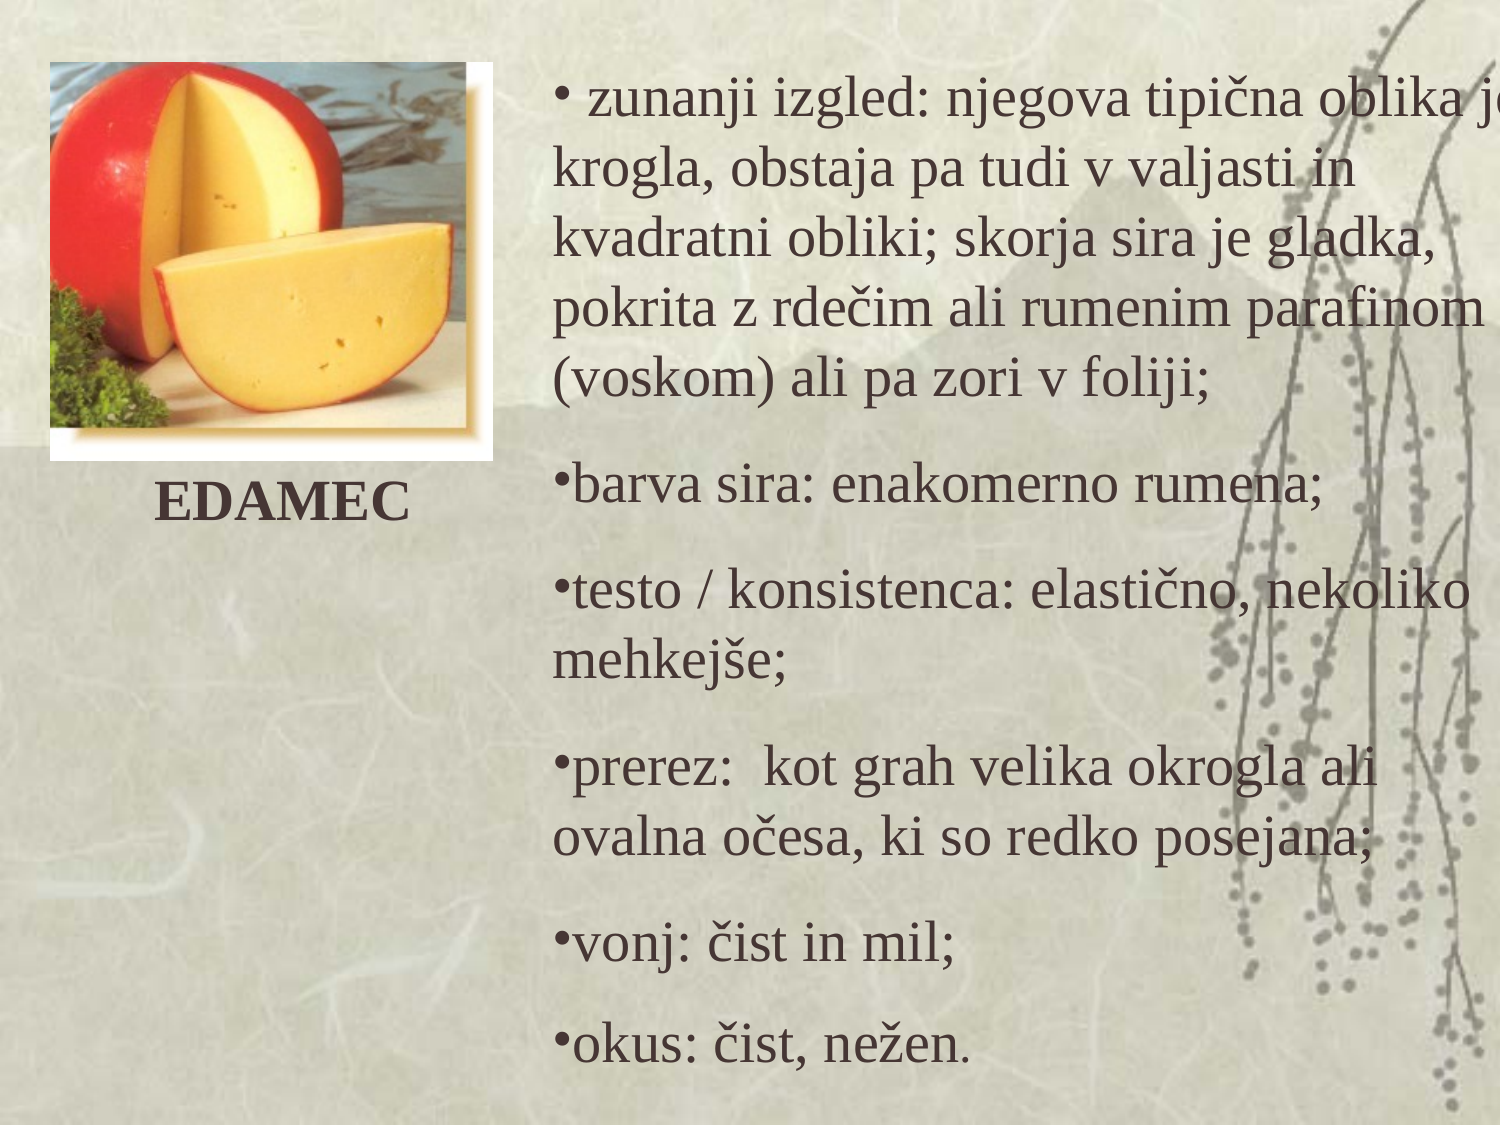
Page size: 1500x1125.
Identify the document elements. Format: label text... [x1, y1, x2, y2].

text_box zunanji izgled: njegova tipična oblika je krogla, obstaja pa tudi v valjasti in kvadratni obliki; skorja sira je gladka, pokrita z rdečim ali rumenim parafinom (voskom) ali pa zori v foliji; barva sira: enakomerno rumena; testo / konsistenca: elastično, nekoliko mehkejše; prerez: kot grah velika okrogla ali ovalna očesa, ki so redko posejana; vonj: čist in mil; okus: čist, nežen. [537, 50, 1500, 1083]
picture [0, 0, 1500, 1125]
text_box EDAMEC [101, 454, 428, 540]
